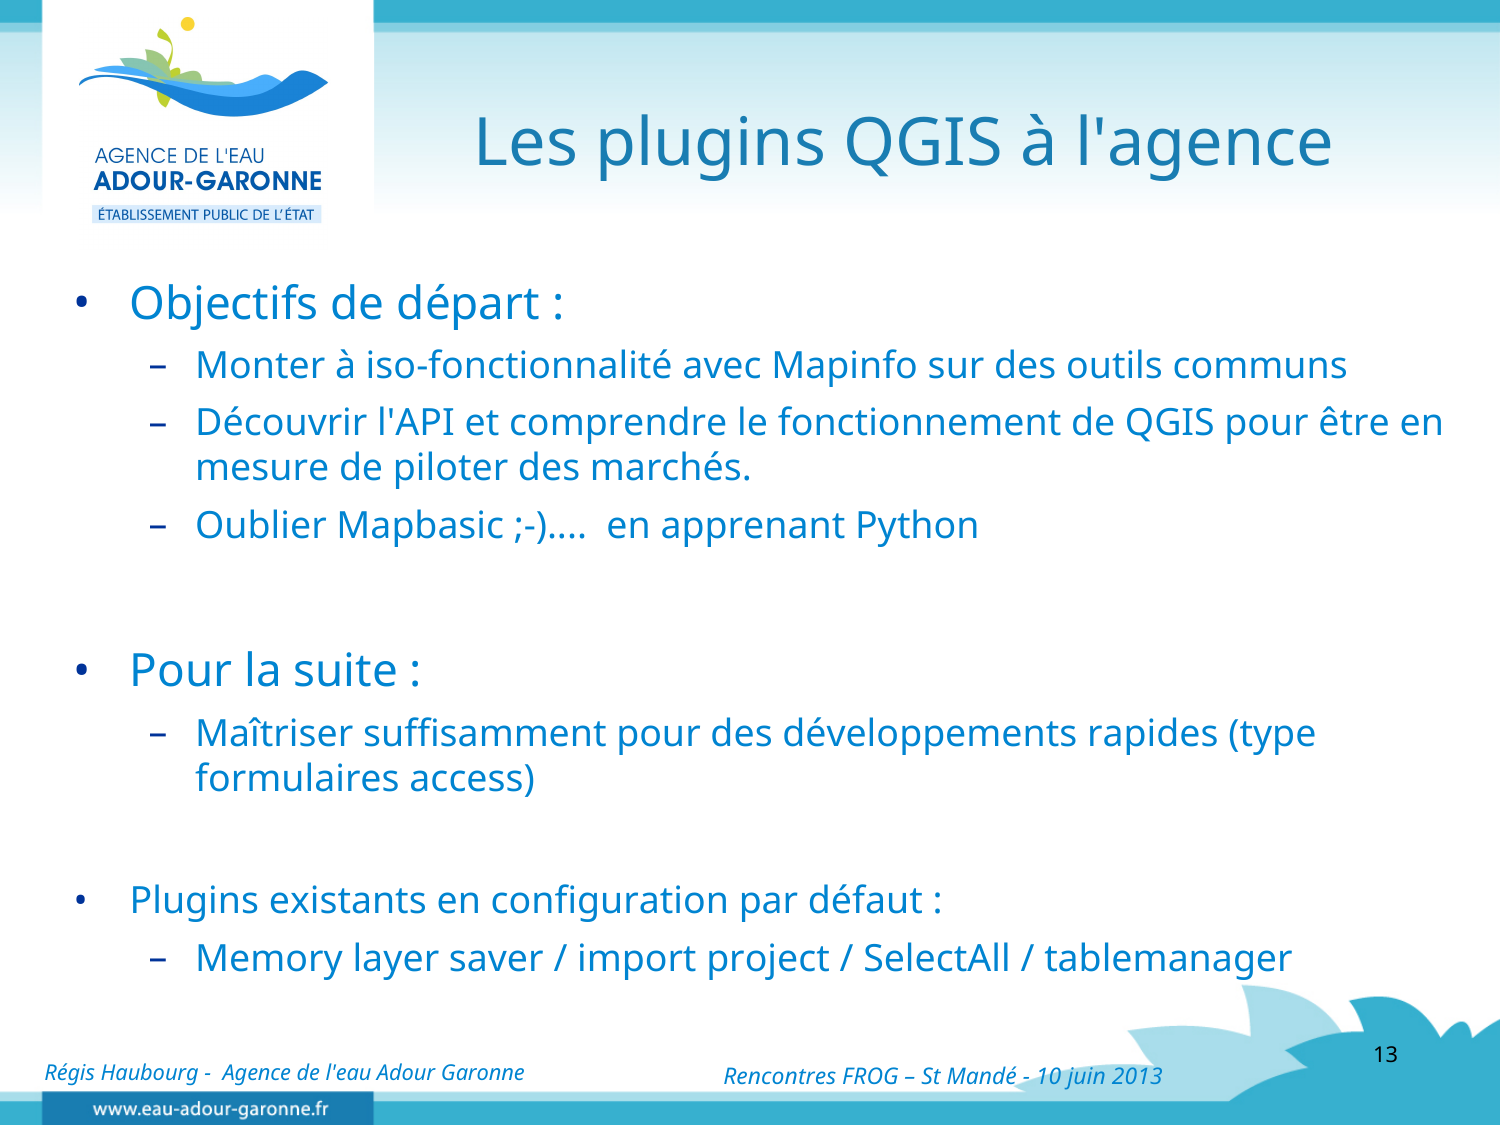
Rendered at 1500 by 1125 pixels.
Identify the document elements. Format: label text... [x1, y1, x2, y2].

list Objectifs de départ : Monter à iso-fonctionnalité avec Mapinfo sur des outils communs Découvrir l'API et comprendre le fonctionnement de QGIS pour être en mesure de piloter des marchés. Oublier Mapbasic ;-).... en apprenant Python Pour la suite : Maîtriser suffisamment pour des développements rapides (type formulaires access) Plugins existants en configuration par défaut : Memory layer saver / import project / SelectAll / tablemanager [58, 265, 1477, 1031]
picture [0, 0, 1500, 1125]
title Les plugins QGIS à l'agence [383, 45, 1426, 233]
